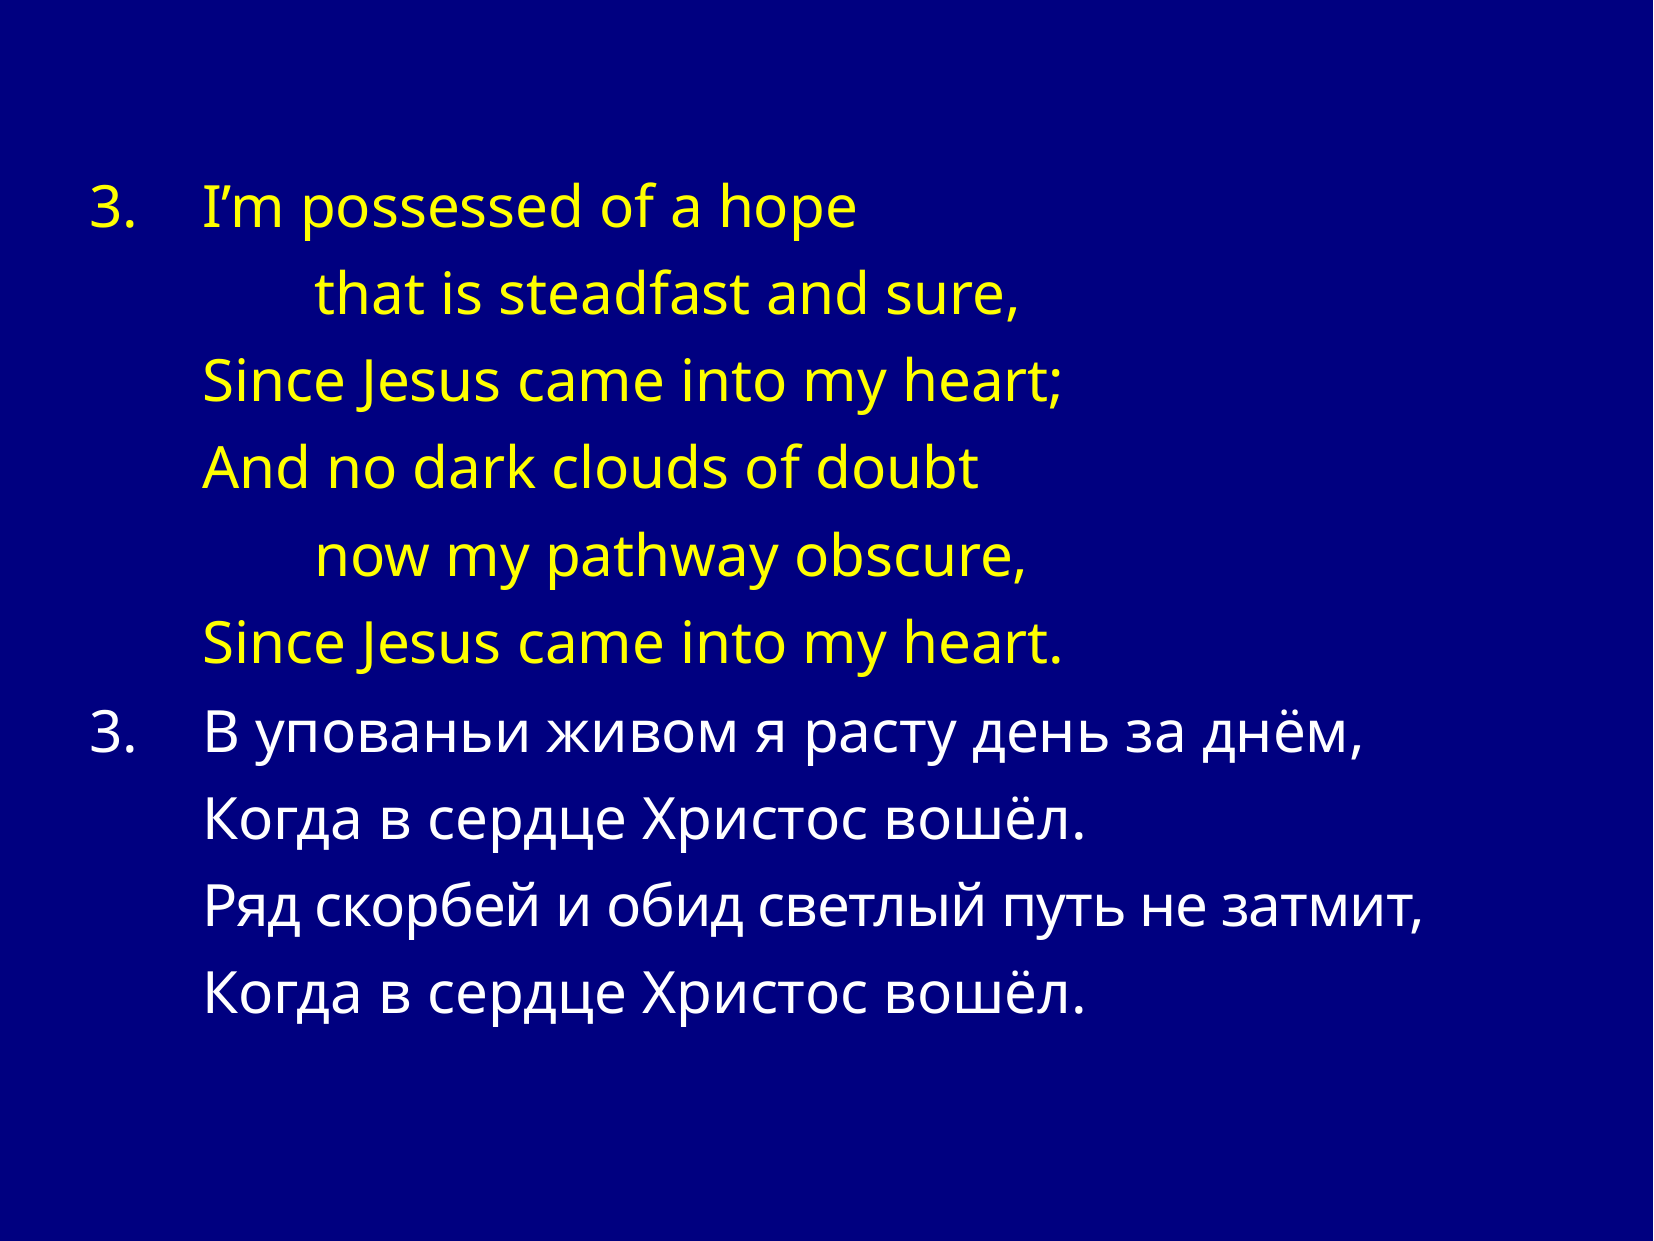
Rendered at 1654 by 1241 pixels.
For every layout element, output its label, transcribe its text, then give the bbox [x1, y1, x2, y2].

text_box 3. I’m possessed of a hope that is steadfast and sure, Since Jesus came into my heart; And no dark clouds of doubt now my pathway obscure, Since Jesus came into my heart. [75, 150, 1576, 675]
text_box 3. В упованьи живом я расту день за днём, Когда в сердце Христос вошёл. Ряд скорбей и обид светлый путь не затмит, Когда в сердце Христос вошёл. [75, 675, 1576, 1163]
